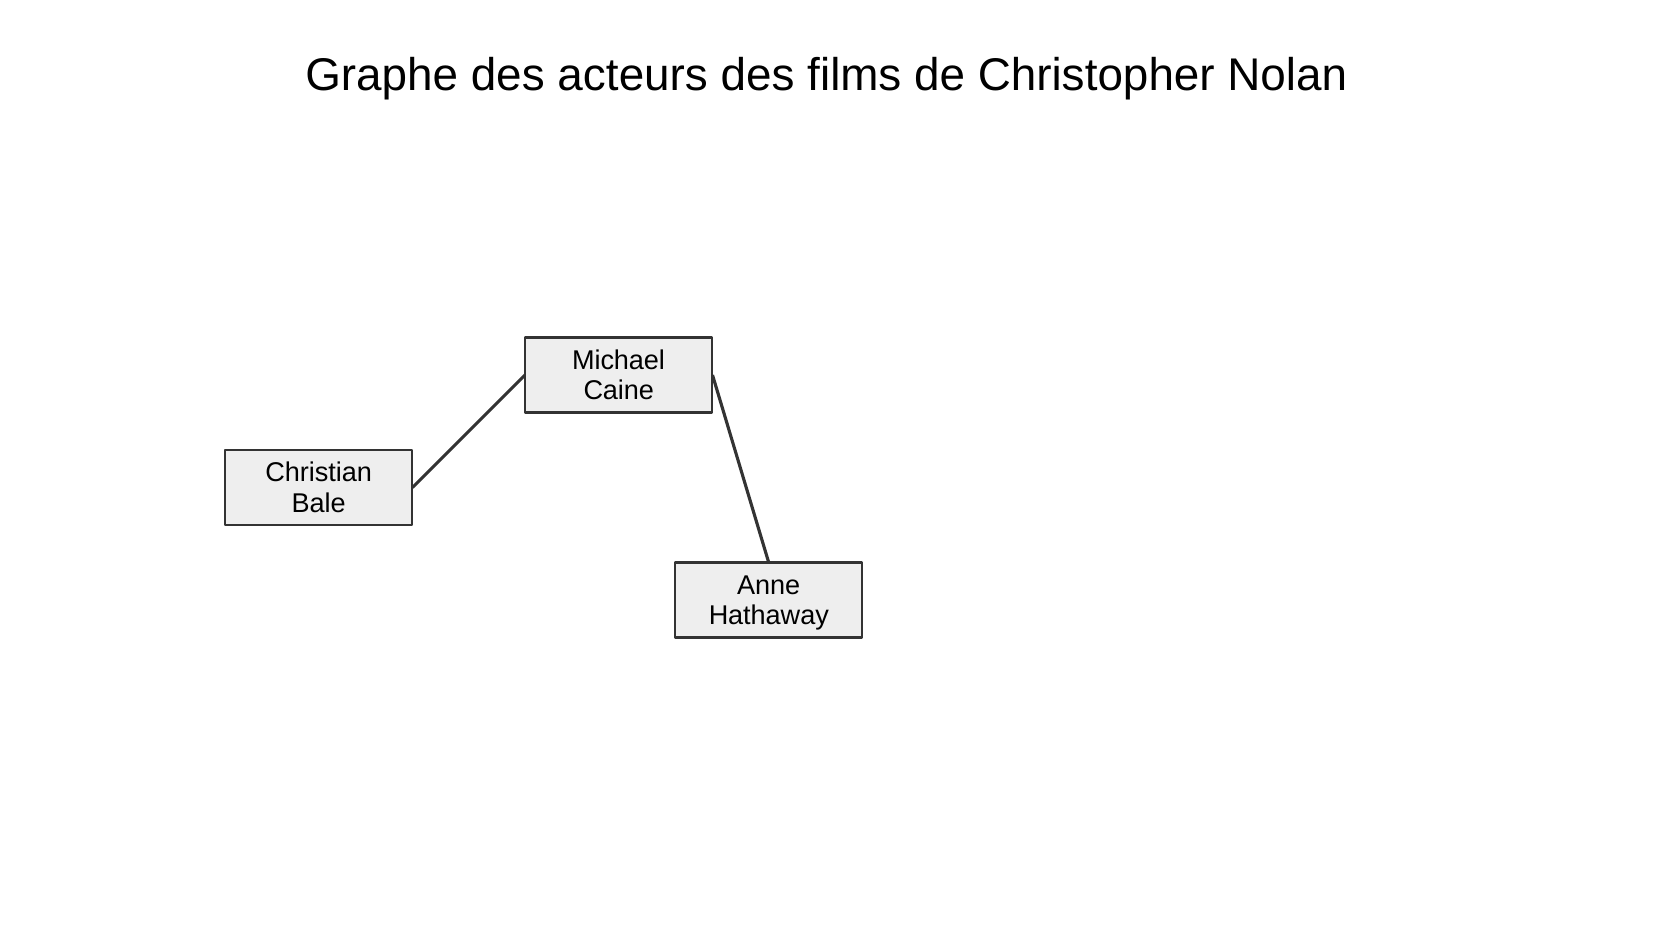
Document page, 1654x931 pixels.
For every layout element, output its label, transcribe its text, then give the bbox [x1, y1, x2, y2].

text_box Michael Caine [524, 337, 713, 413]
text_box Anne Hathaway [674, 562, 863, 638]
text_box Christian Bale [224, 450, 413, 526]
title Graphe des acteurs des films de Christopher Nolan [82, 37, 1571, 113]
